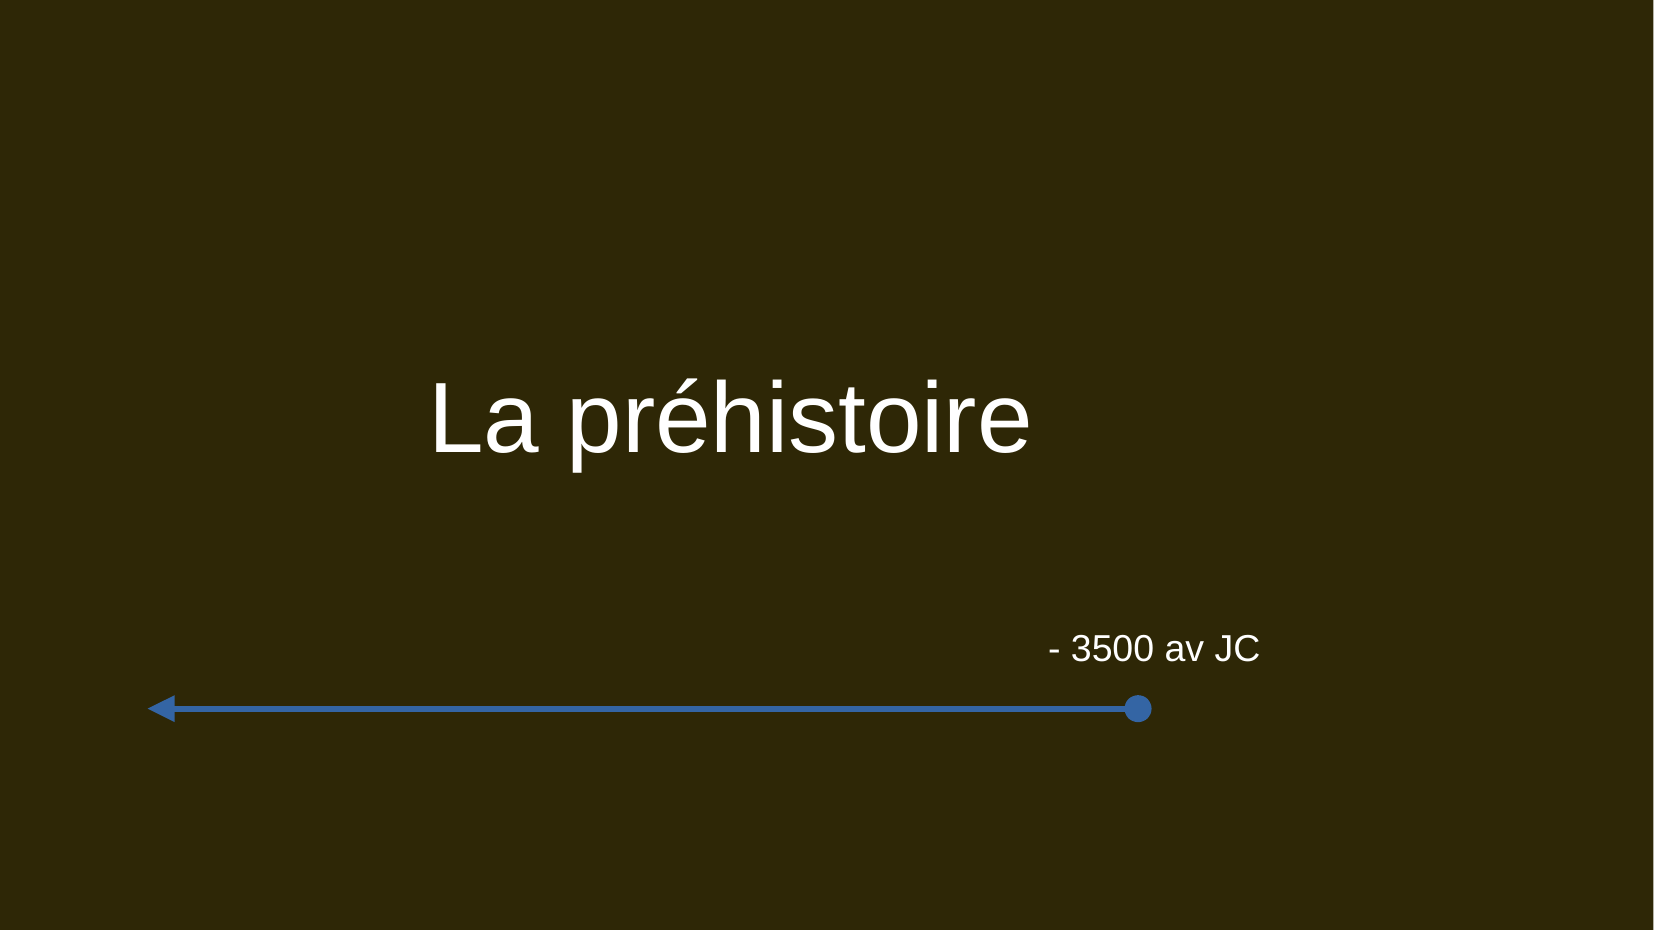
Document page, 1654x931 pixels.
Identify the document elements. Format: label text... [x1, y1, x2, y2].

text_box - 3500 av JC [1033, 620, 1329, 719]
text_box La préhistoire [413, 354, 1152, 532]
